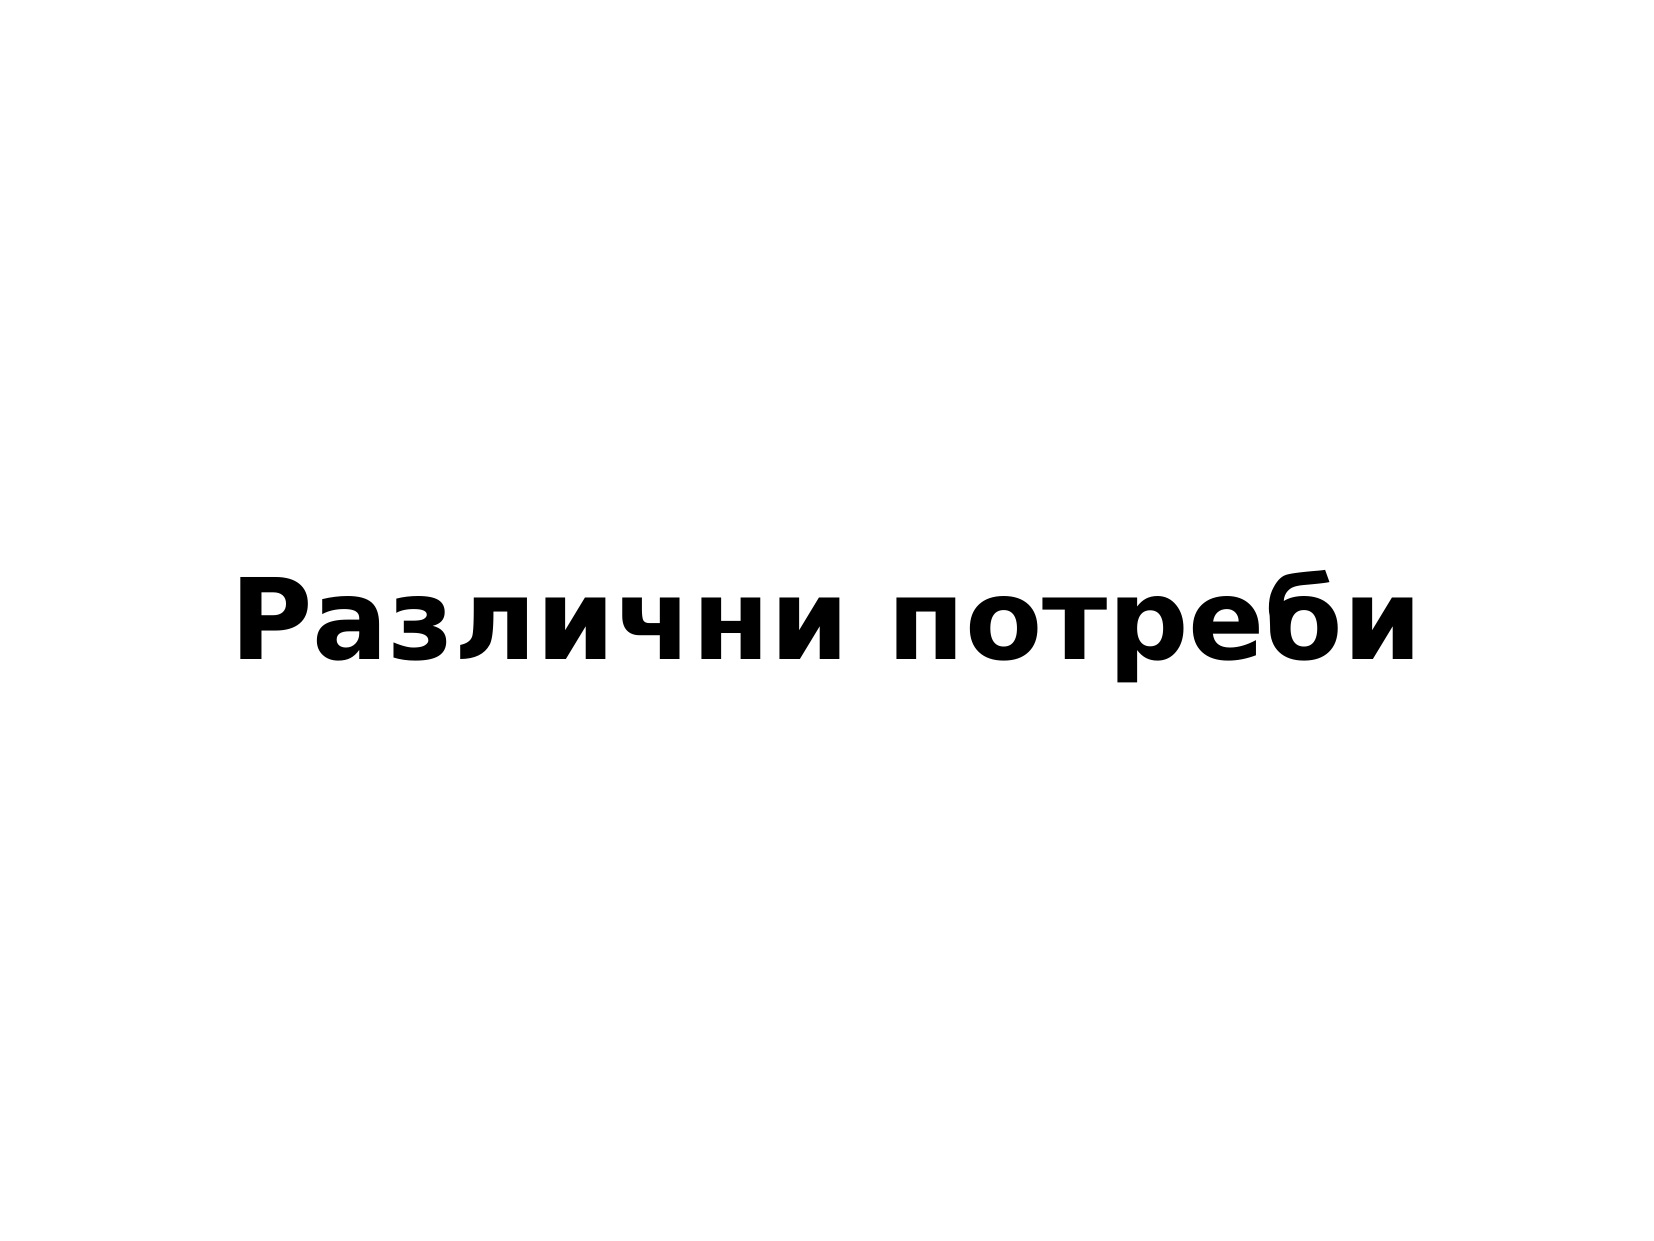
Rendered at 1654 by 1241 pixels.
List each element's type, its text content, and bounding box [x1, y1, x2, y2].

subtitle Различни потреби [0, 0, 1654, 1241]
